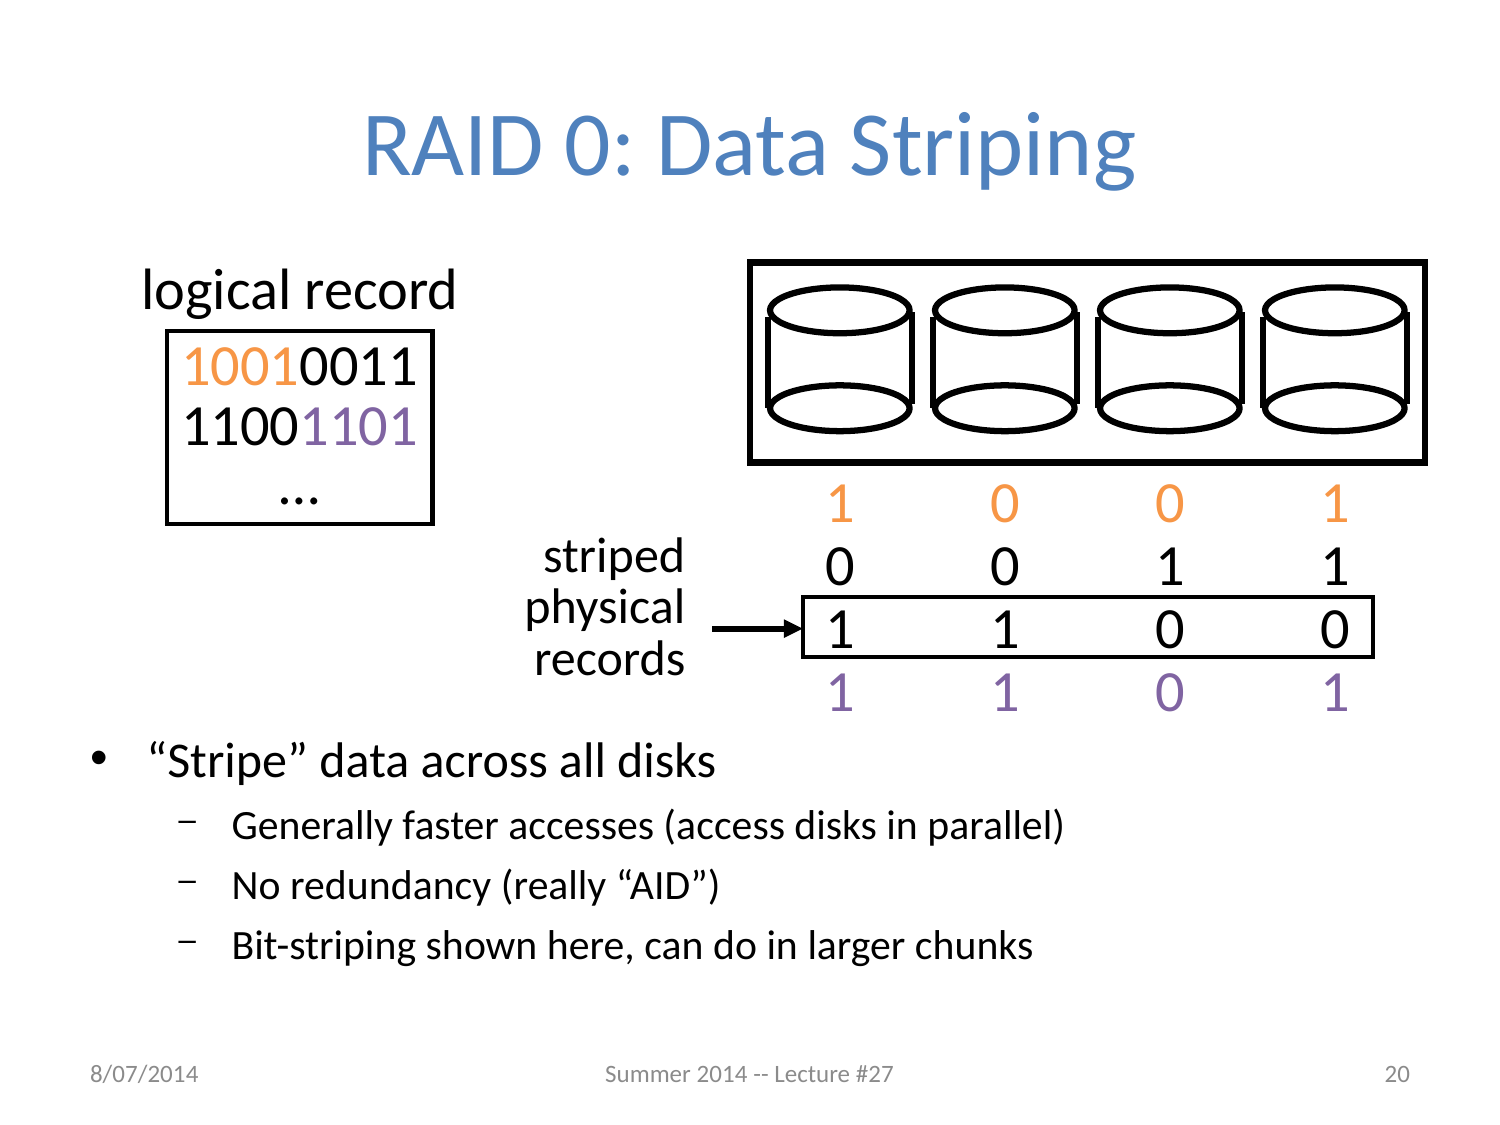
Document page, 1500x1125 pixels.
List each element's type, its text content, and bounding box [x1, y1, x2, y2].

title RAID 0: Data Striping [75, 45, 1425, 233]
text_box 1 1 0 1 [1305, 599, 1365, 655]
text_box 0 0 1 1 [975, 659, 1035, 732]
text_box [770, 385, 910, 432]
text_box 0 1 0 0 [1140, 464, 1200, 595]
text_box [1265, 287, 1405, 334]
text_box 1 0 1 1 [810, 599, 870, 655]
text_box 1 0 1 1 [810, 464, 870, 595]
text_box striped physical records [509, 525, 701, 693]
text_box 1 1 0 1 [1305, 659, 1365, 732]
list “Stripe” data across all disks Generally faster accesses (access disks in parallel) No redundancy (really “AID”) Bit-striping shown here, can do in larger chunks [75, 720, 1425, 1050]
text_box [1265, 385, 1405, 432]
text_box logical record [126, 254, 474, 330]
text_box 1 0 1 1 [810, 659, 870, 732]
slide_number 8/07/2014 [75, 1042, 425, 1103]
text_box 0 1 0 0 [1140, 659, 1200, 732]
text_box 10010011 11001101 … [166, 331, 433, 525]
slide_number <number> [1074, 1042, 1425, 1103]
text_box [1100, 287, 1240, 334]
text_box 0 0 1 1 [975, 464, 1035, 595]
text_box [1100, 385, 1240, 432]
text_box 1 1 0 1 [1305, 464, 1365, 595]
text_box [935, 385, 1075, 432]
footer Summer 2014 -- Lecture #27 [512, 1042, 988, 1103]
text_box 0 0 1 1 [975, 599, 1035, 655]
text_box 0 1 0 0 [1140, 599, 1200, 655]
text_box [935, 287, 1075, 334]
text_box [770, 287, 910, 334]
